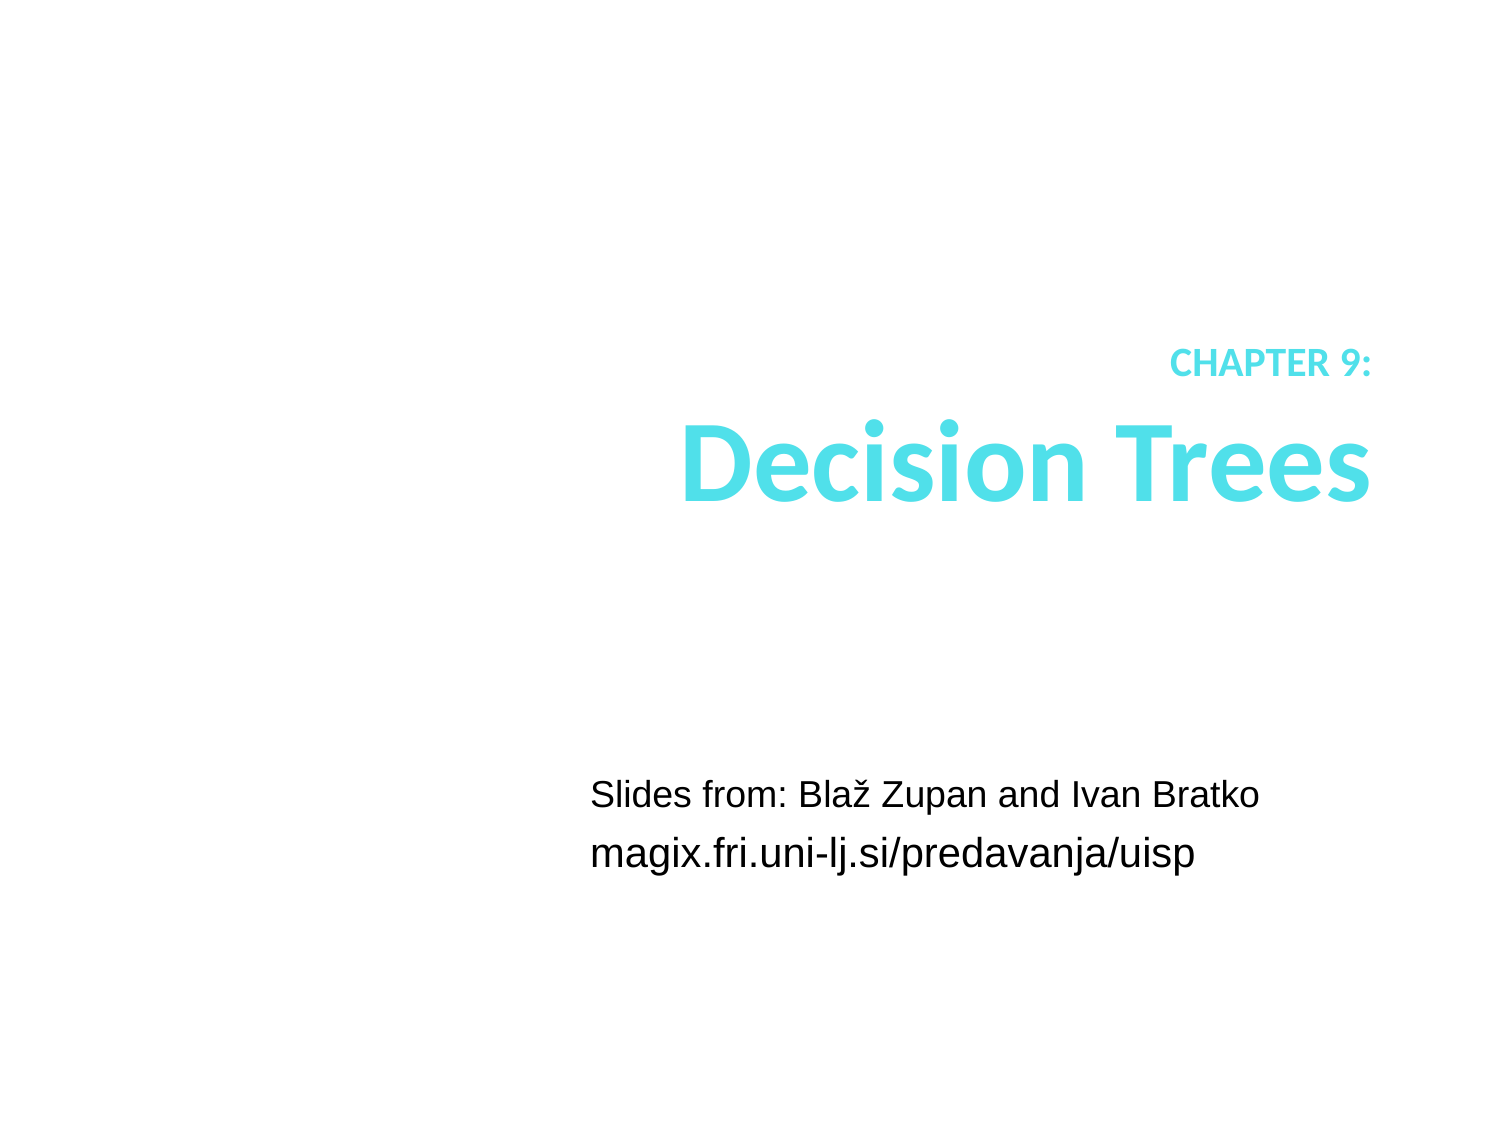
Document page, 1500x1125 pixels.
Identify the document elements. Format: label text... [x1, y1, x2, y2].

title CHAPTER 9: Decision Trees [87, 224, 1376, 525]
text_box Slides from: Blaž Zupan and Ivan Bratko magix.fri.uni-lj.si/predavanja/uisp [575, 762, 1413, 1063]
